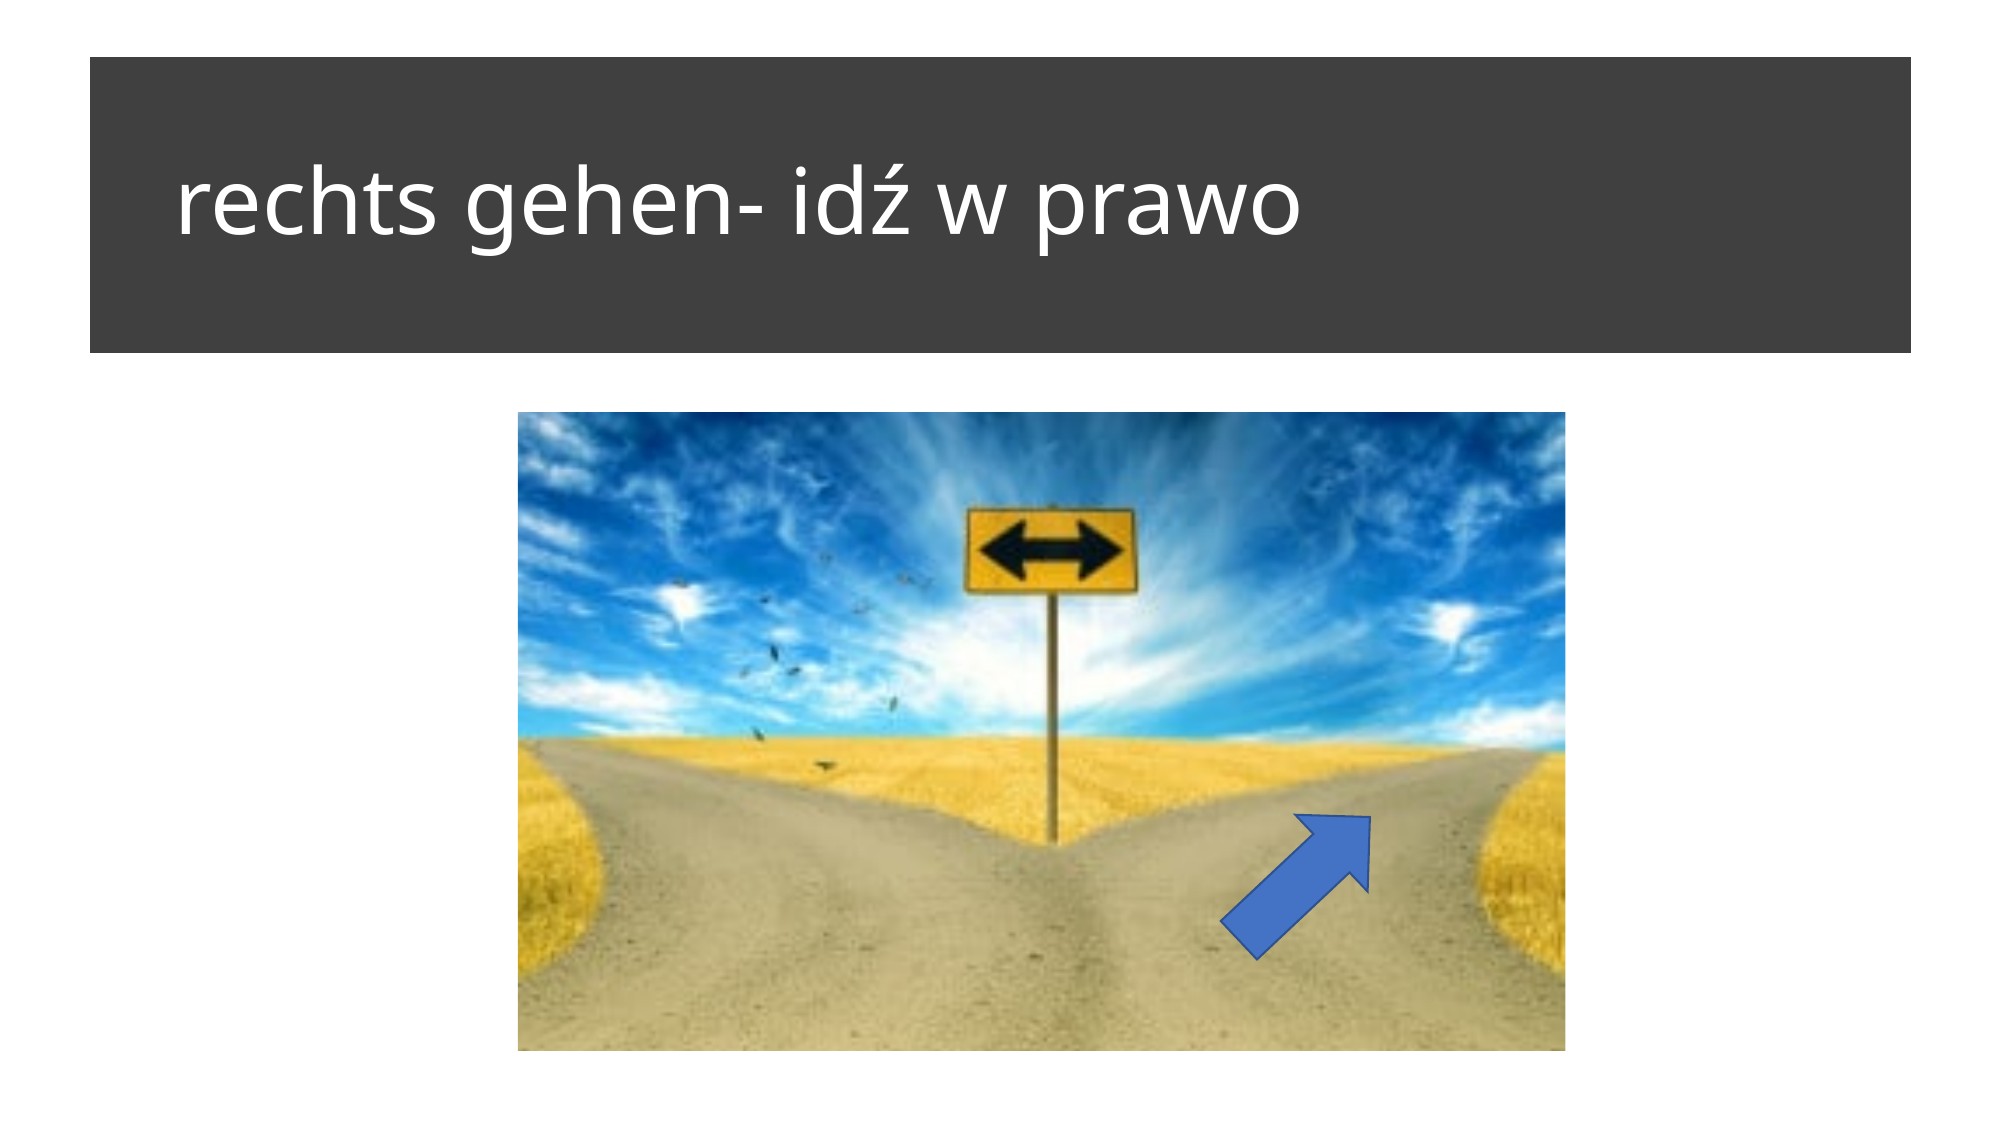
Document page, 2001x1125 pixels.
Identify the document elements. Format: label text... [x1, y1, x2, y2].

picture [517, 412, 1566, 1051]
text_box [90, 57, 1911, 353]
text_box [1220, 814, 1370, 960]
title rechts gehen- idź w prawo [159, 96, 1885, 314]
